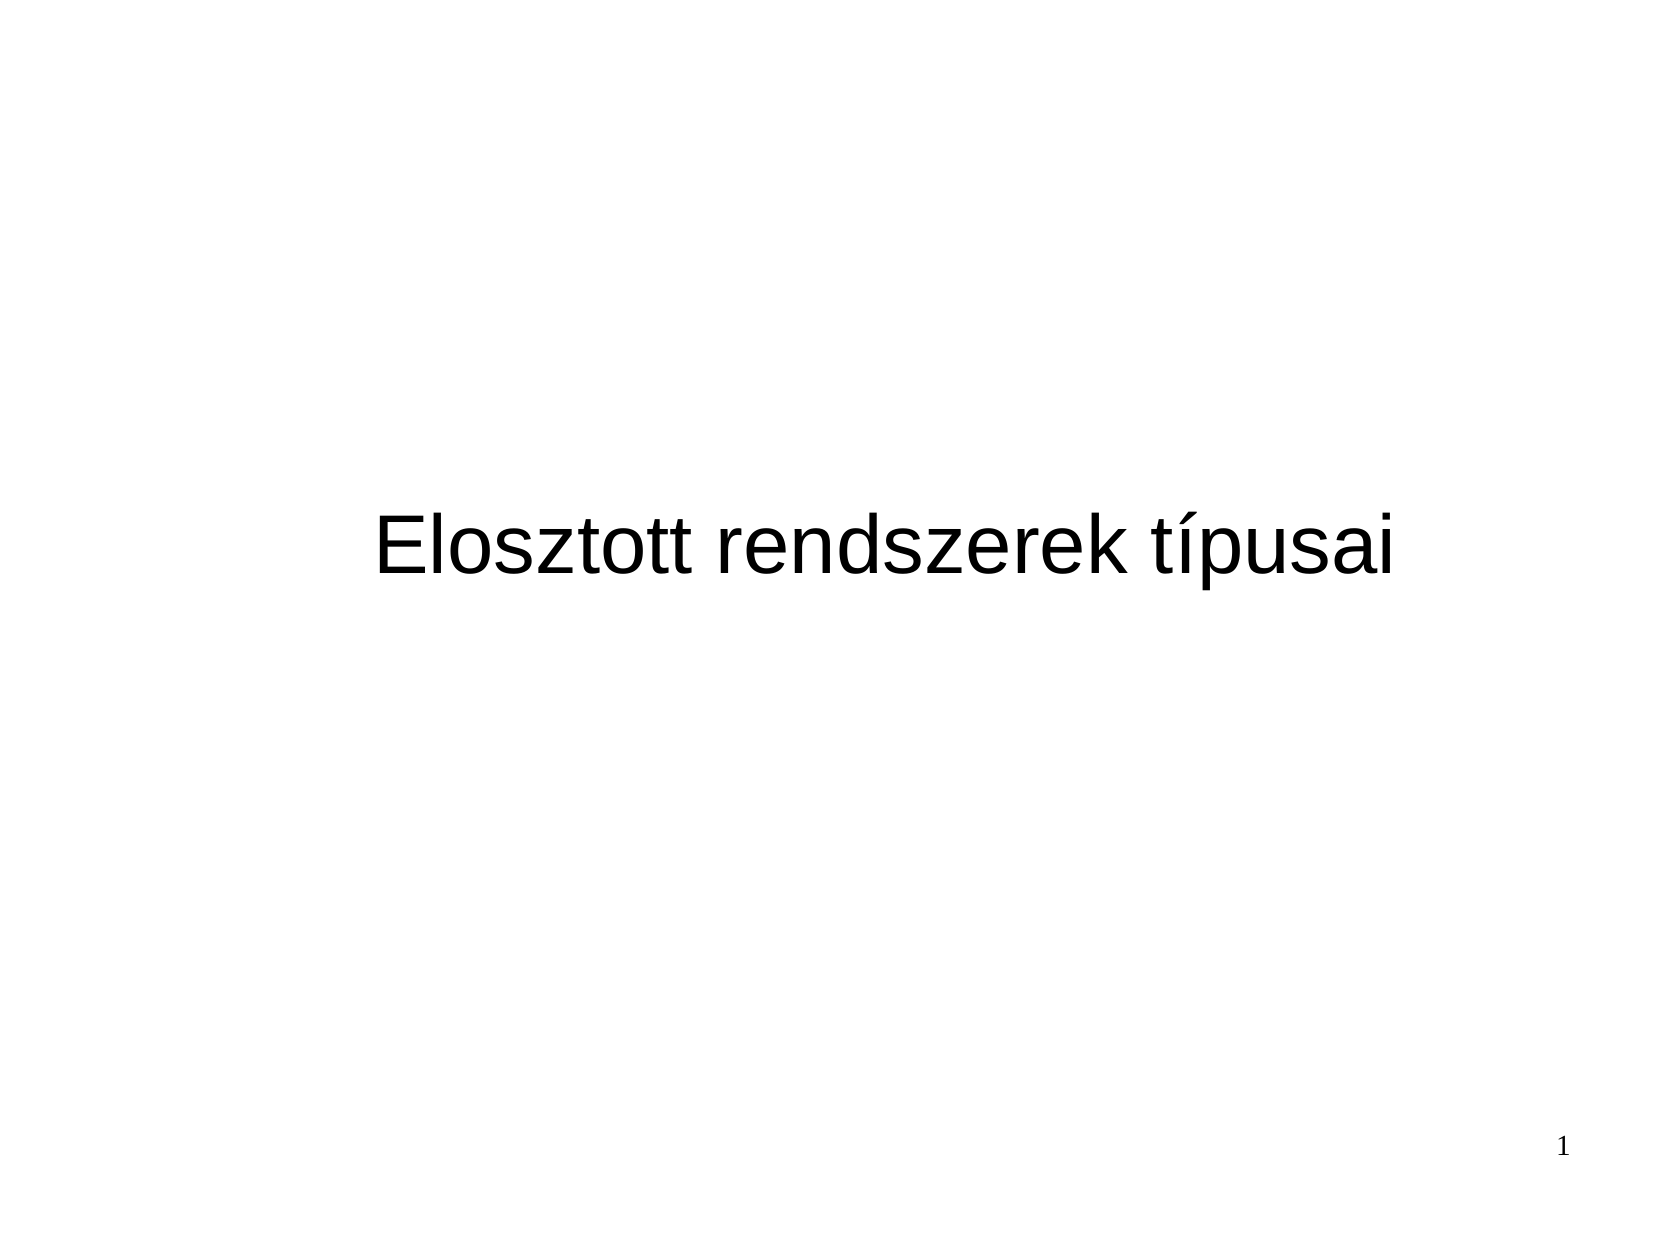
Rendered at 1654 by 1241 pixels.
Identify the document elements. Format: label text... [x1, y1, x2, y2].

subtitle Elosztott rendszerek típusai [306, 482, 1465, 660]
